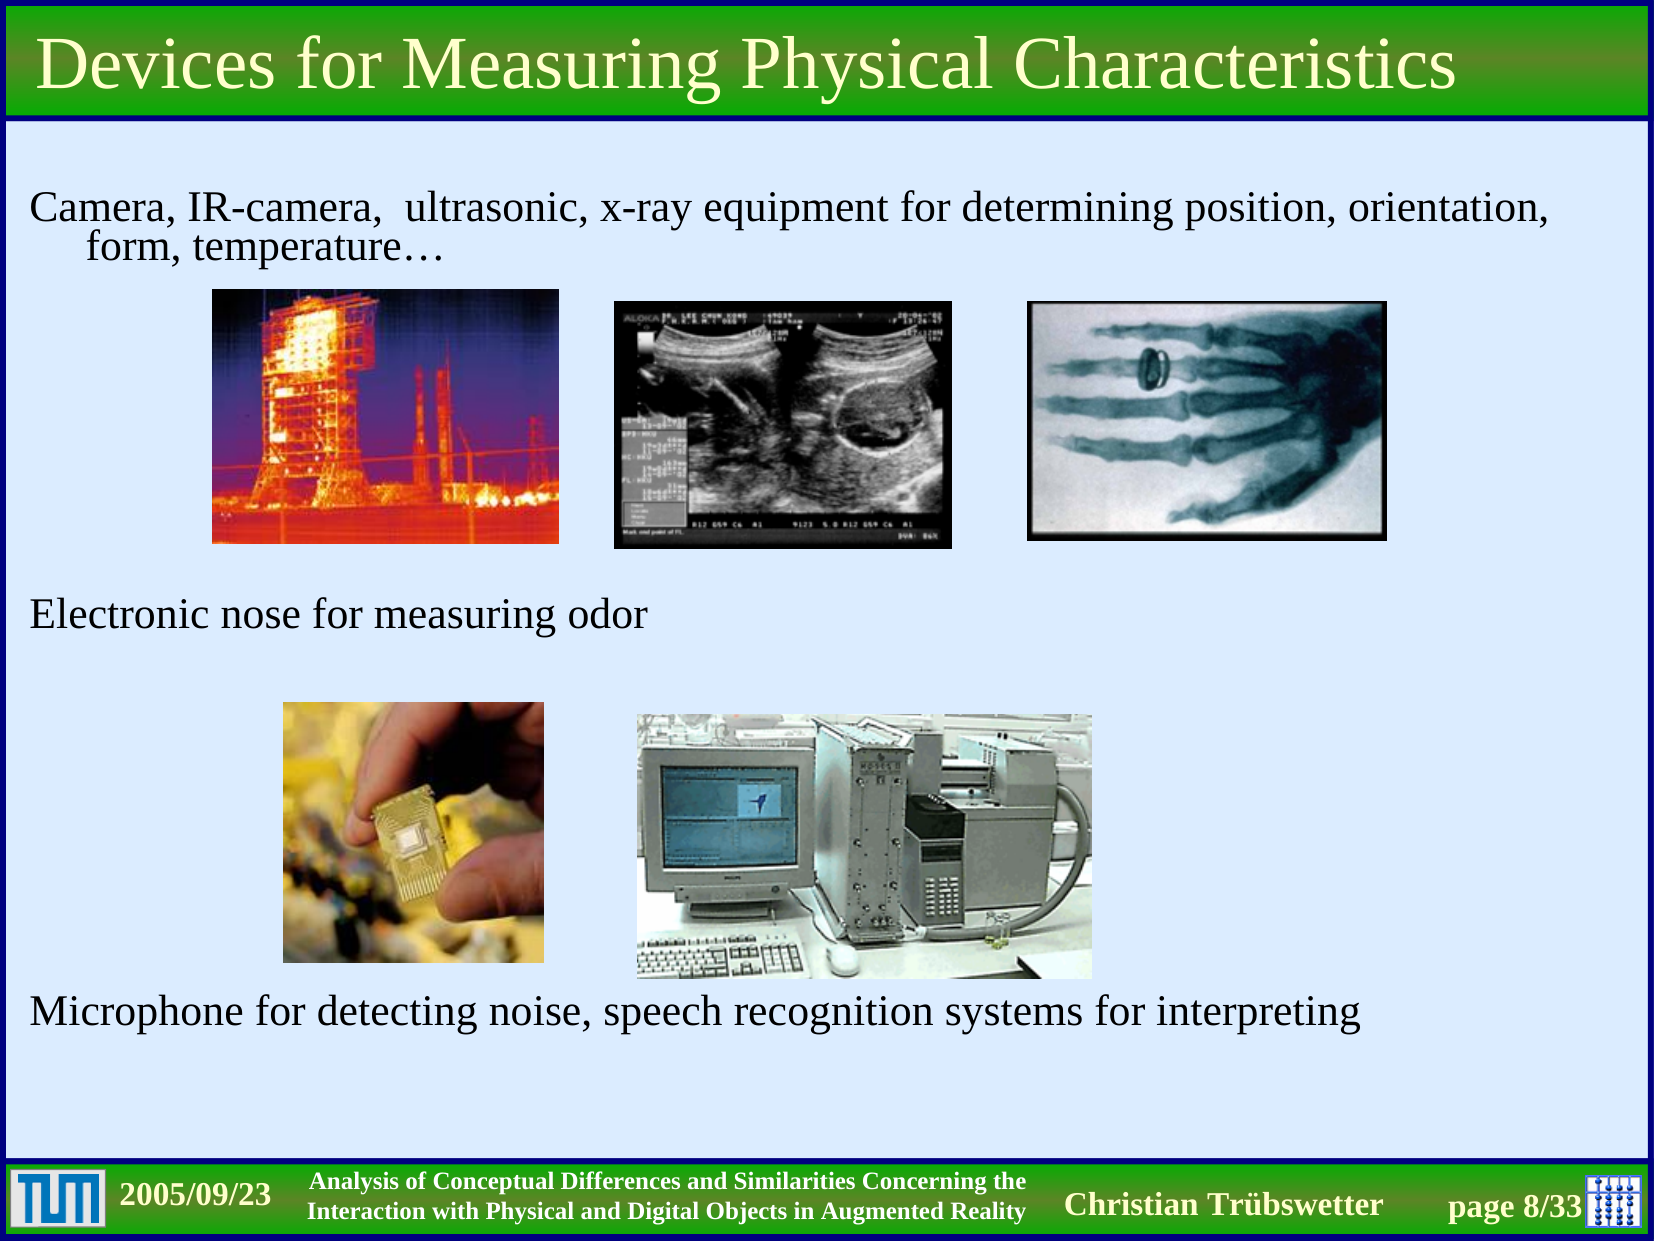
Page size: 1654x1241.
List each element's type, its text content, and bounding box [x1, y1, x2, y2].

picture [614, 301, 952, 549]
list Camera, IR-camera, ultrasonic, x-ray equipment for determining position, orientation, form, temperature… Electronic nose for measuring odor Microphone for detecting noise, speech recognition systems for interpreting [29, 190, 1595, 1149]
picture [1585, 1175, 1642, 1228]
picture [283, 702, 544, 963]
picture [637, 714, 1092, 979]
picture [212, 289, 559, 544]
picture [1027, 301, 1387, 541]
title Devices for Measuring Physical Characteristics [35, 0, 1627, 176]
picture [18, 1174, 99, 1223]
